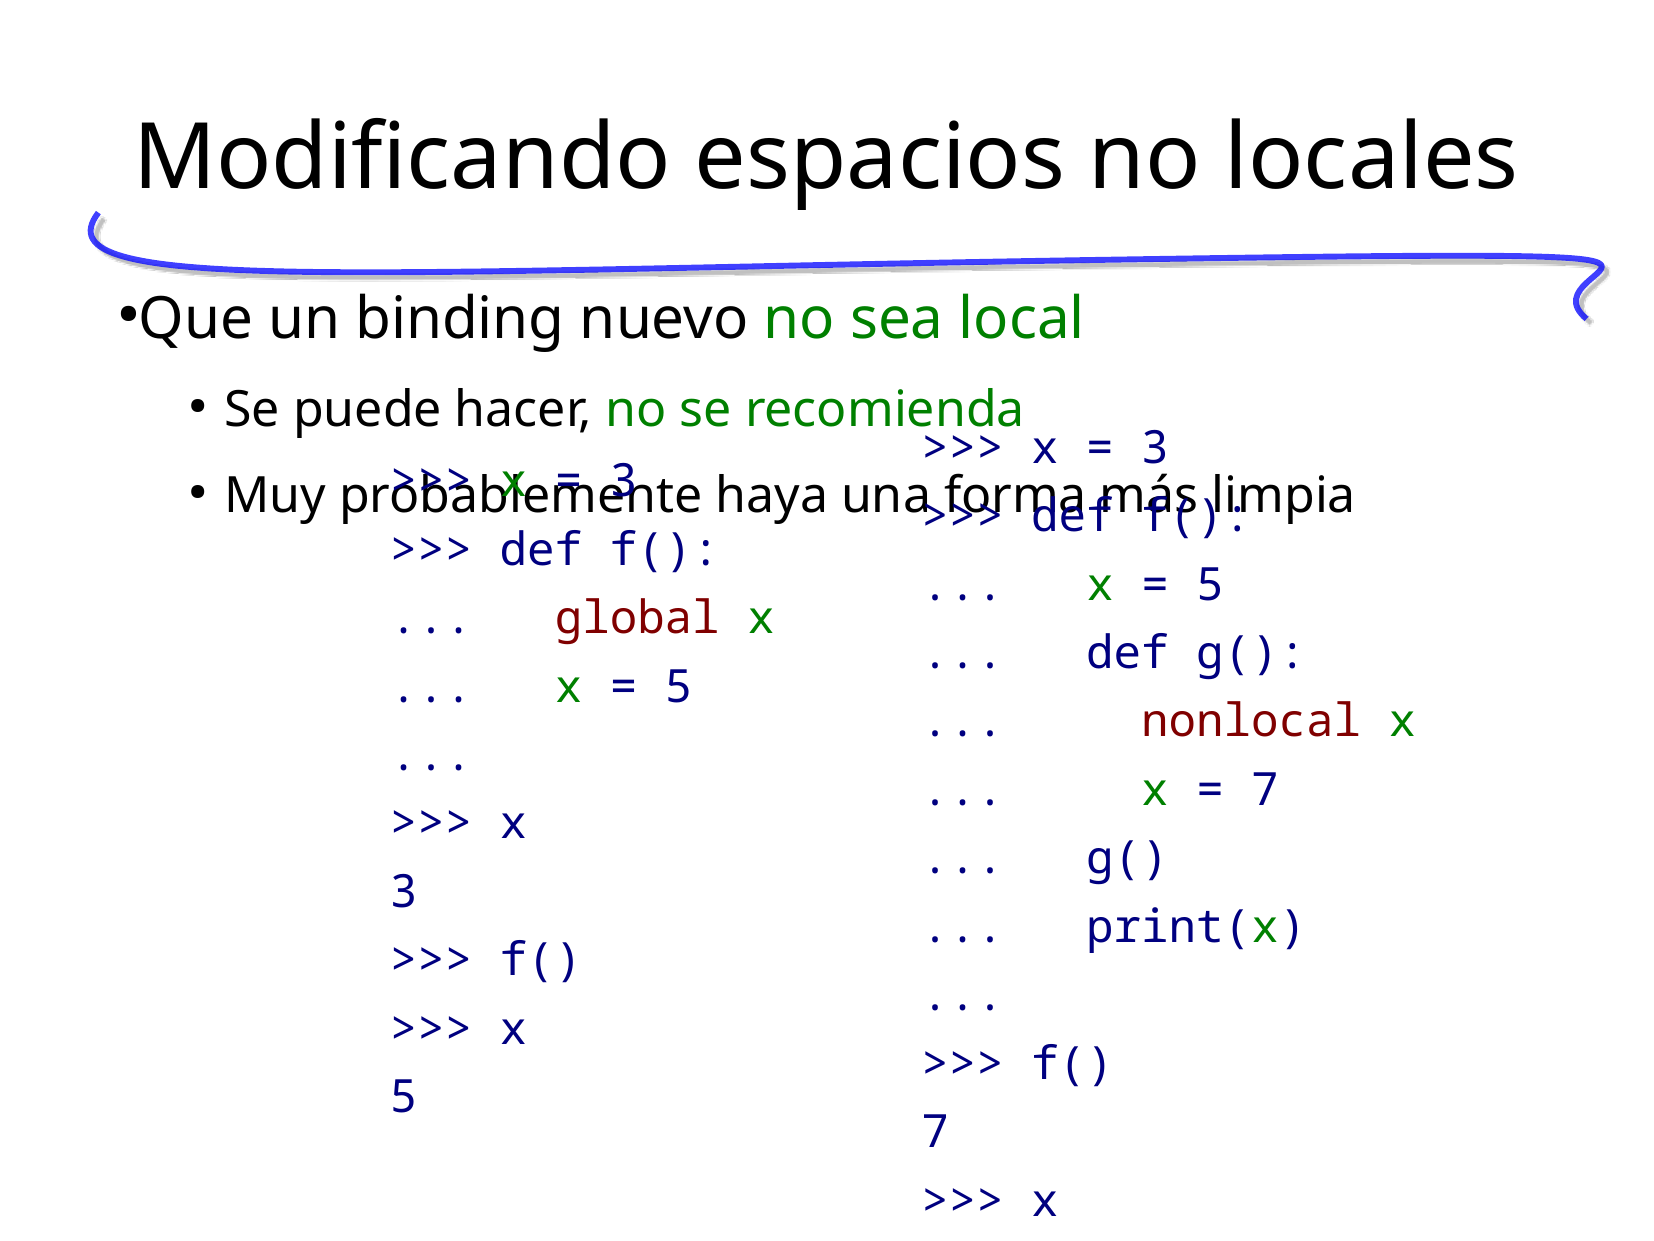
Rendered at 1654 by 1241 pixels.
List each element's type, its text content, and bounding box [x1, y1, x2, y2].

subtitle Que un binding nuevo no sea local Se puede hacer, no se recomienda Muy probablemente haya una forma más limpia [118, 248, 1574, 556]
title Modificando espacios no locales [82, 49, 1571, 257]
text_box >>> x = 3 >>> def f(): ... x = 5 ... def g(): ... nonlocal x ... x = 7 ... g() ... print(x) ... >>> f() 7 >>> x 3 [850, 531, 1642, 1241]
text_box >>> x = 3 >>> def f(): ... global x ... x = 5 ... >>> x 3 >>> f() >>> x 5 [318, 531, 839, 1043]
